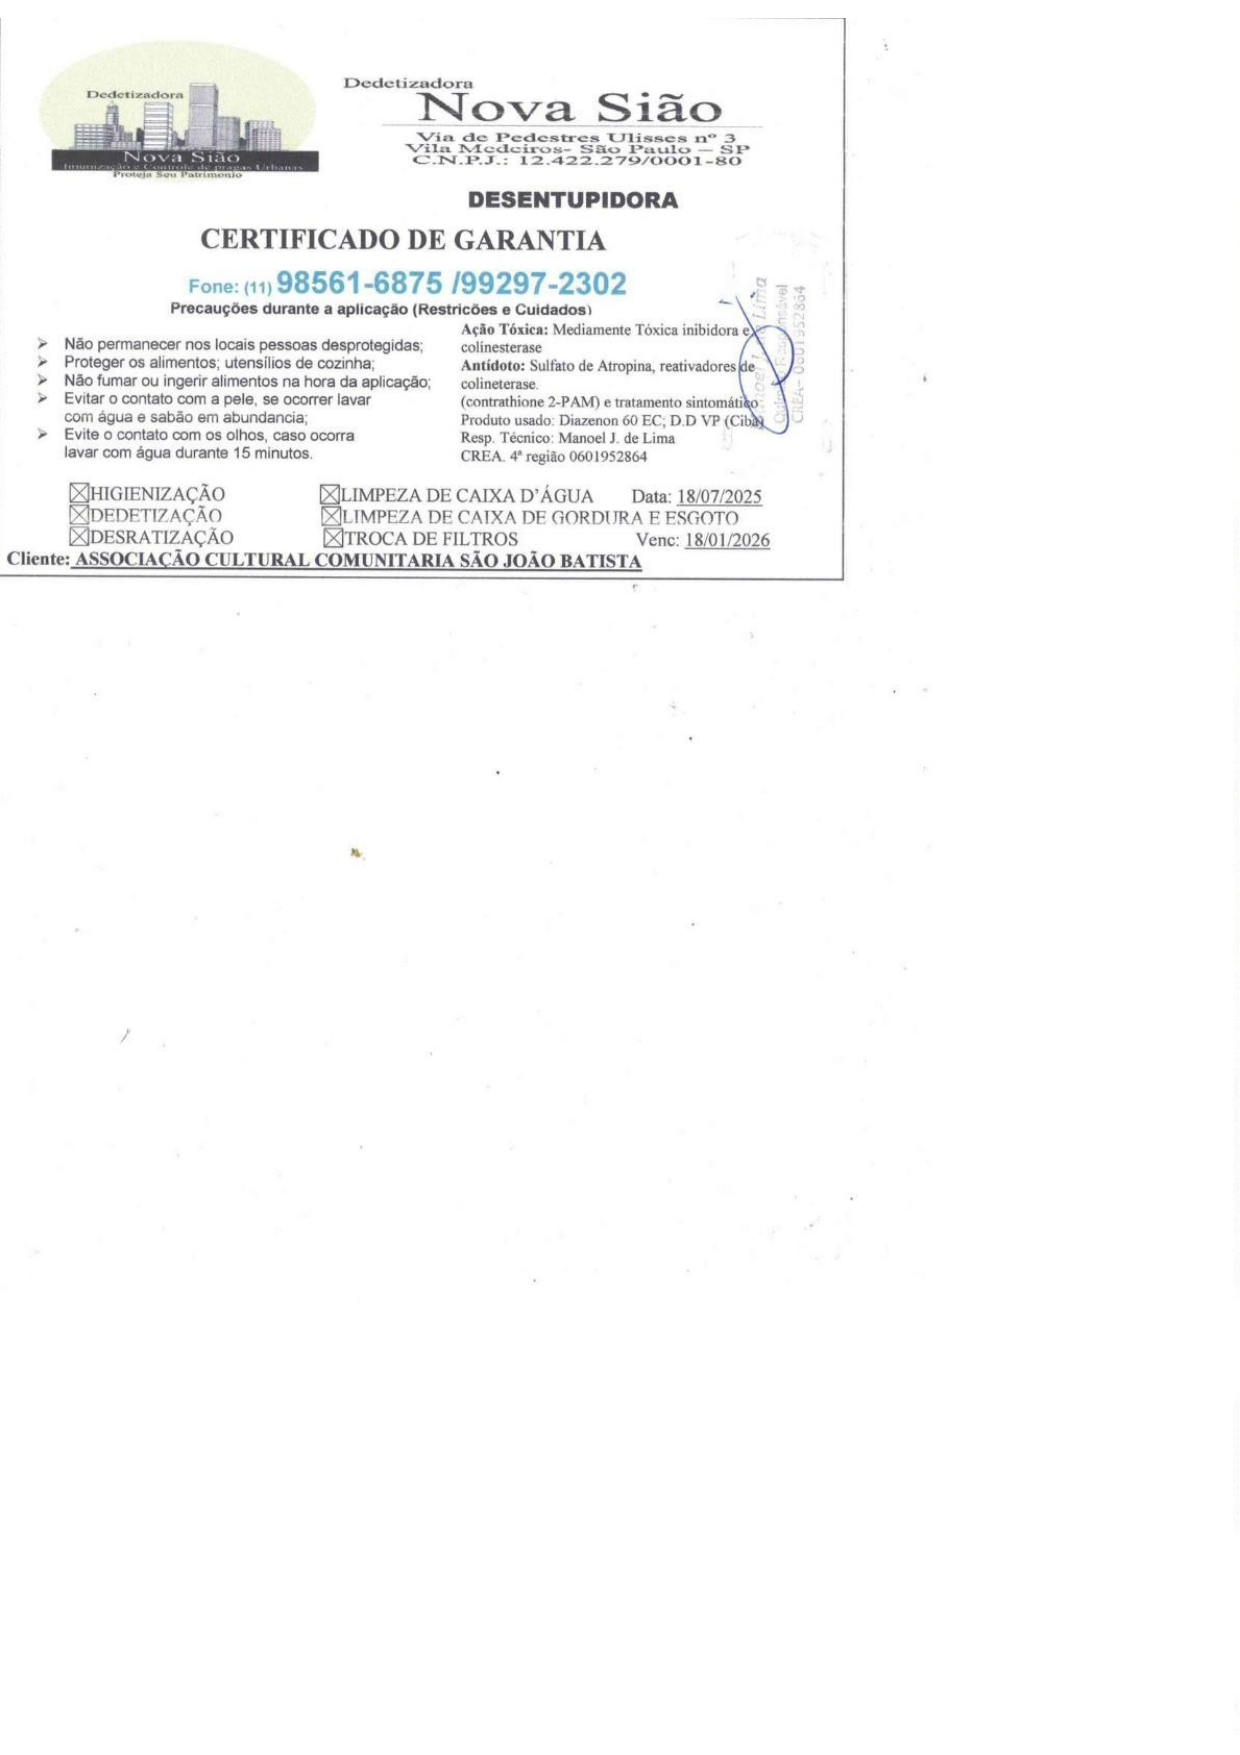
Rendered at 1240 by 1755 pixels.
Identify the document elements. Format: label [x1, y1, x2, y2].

text_box [0, 18, 1240, 1736]
